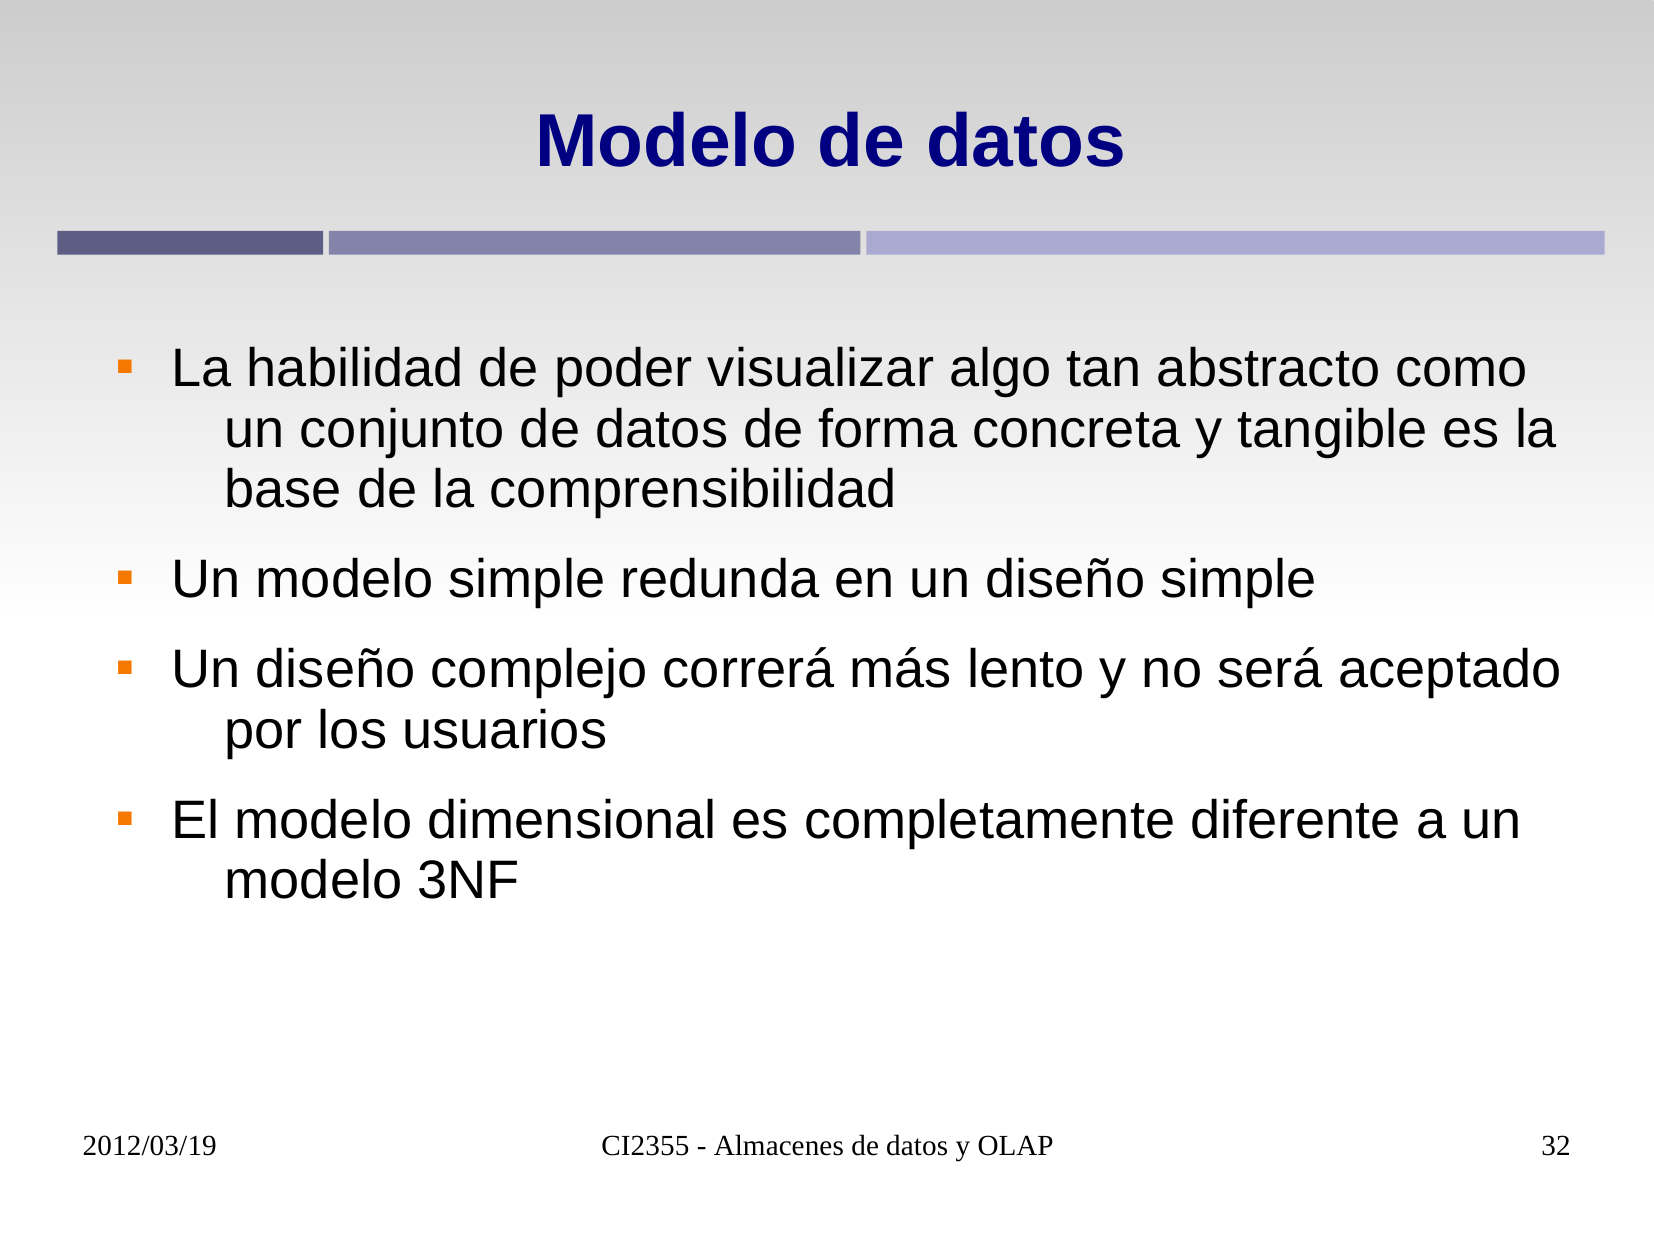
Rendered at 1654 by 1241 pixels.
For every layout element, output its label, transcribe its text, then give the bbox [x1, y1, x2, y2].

title Modelo de datos [86, 55, 1576, 226]
list La habilidad de poder visualizar algo tan abstracto como un conjunto de datos de forma concreta y tangible es la base de la comprensibilidad Un modelo simple redunda en un diseño simple Un diseño complejo correrá más lento y no será aceptado por los usuarios El modelo dimensional es completamente diferente a un modelo 3NF [82, 337, 1571, 1109]
